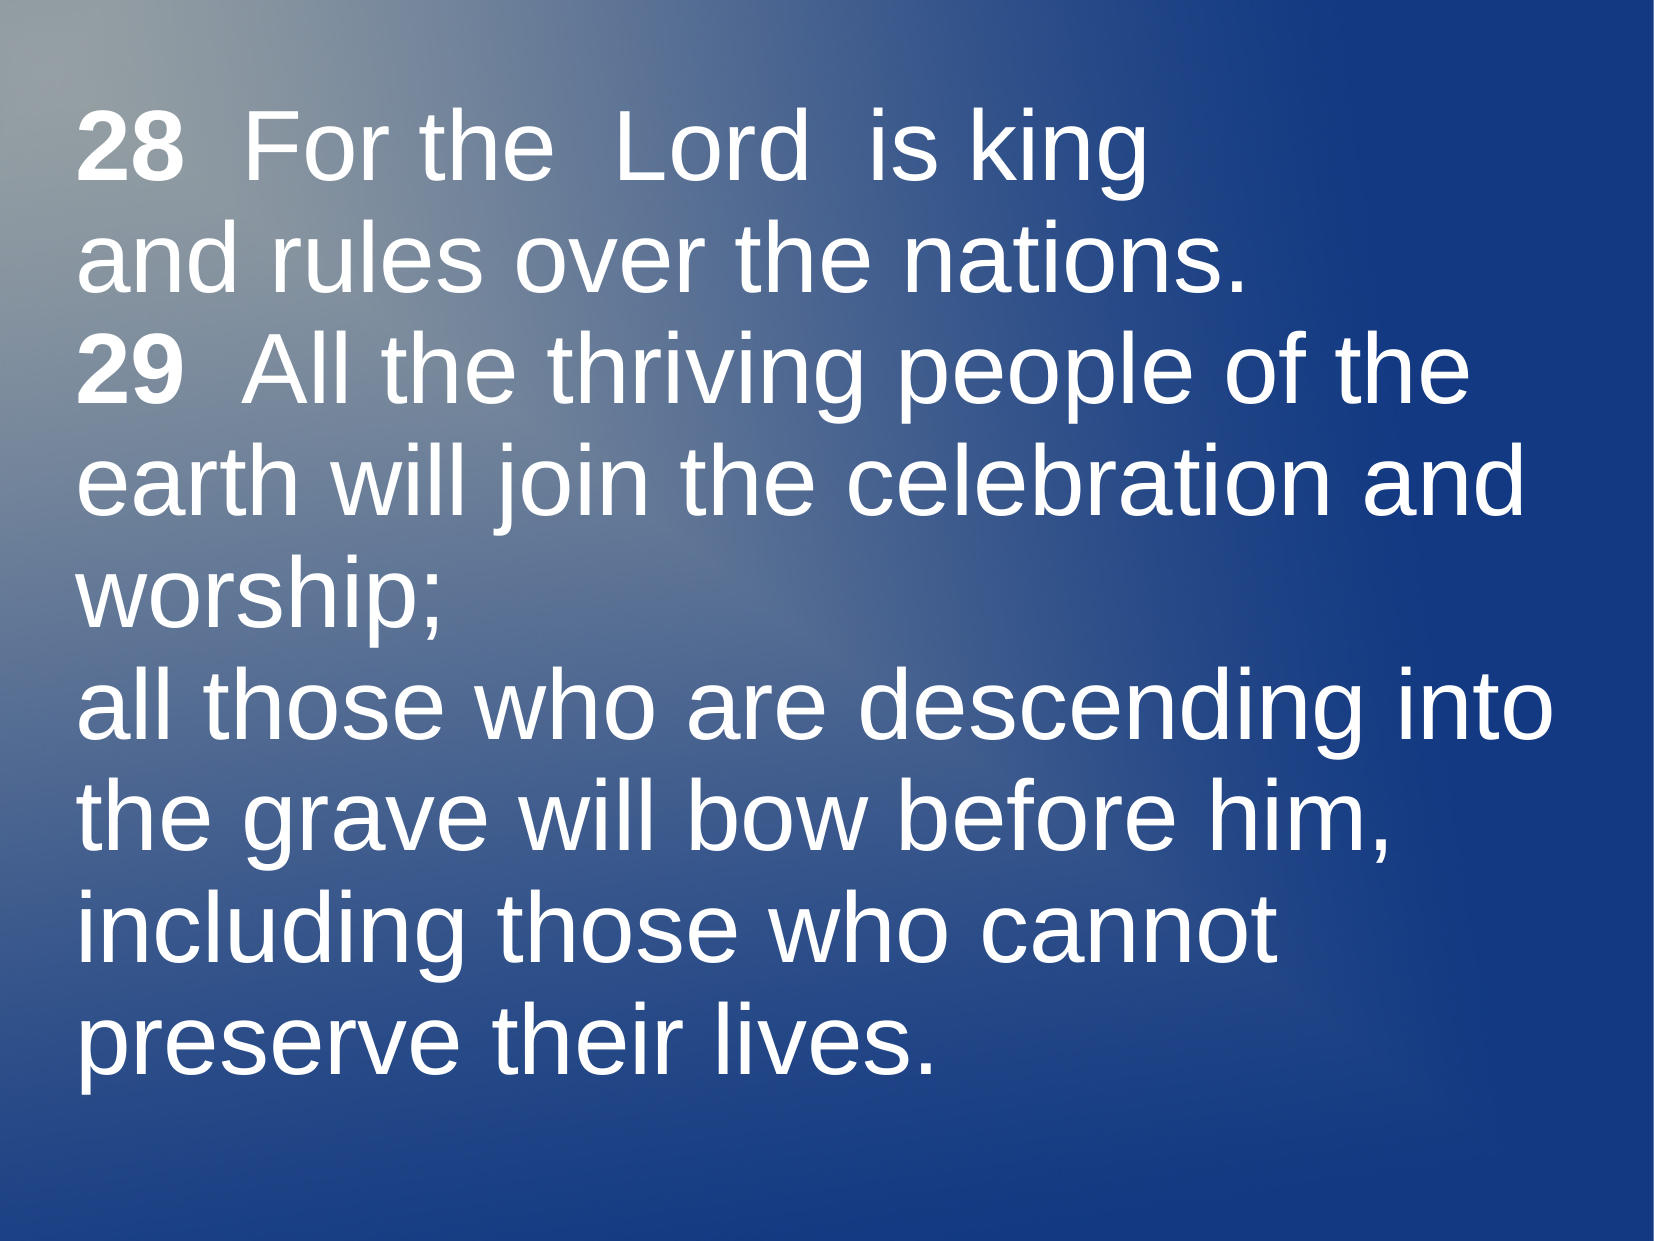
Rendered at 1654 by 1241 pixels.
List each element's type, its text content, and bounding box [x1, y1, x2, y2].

picture [0, 0, 1654, 1241]
list 28 For the Lord is king and rules over the nations. 29 All the thriving people of the earth will join the celebration and worship; all those who are descending into the grave will bow before him, including those who cannot preserve their lives. [75, 90, 1606, 1241]
